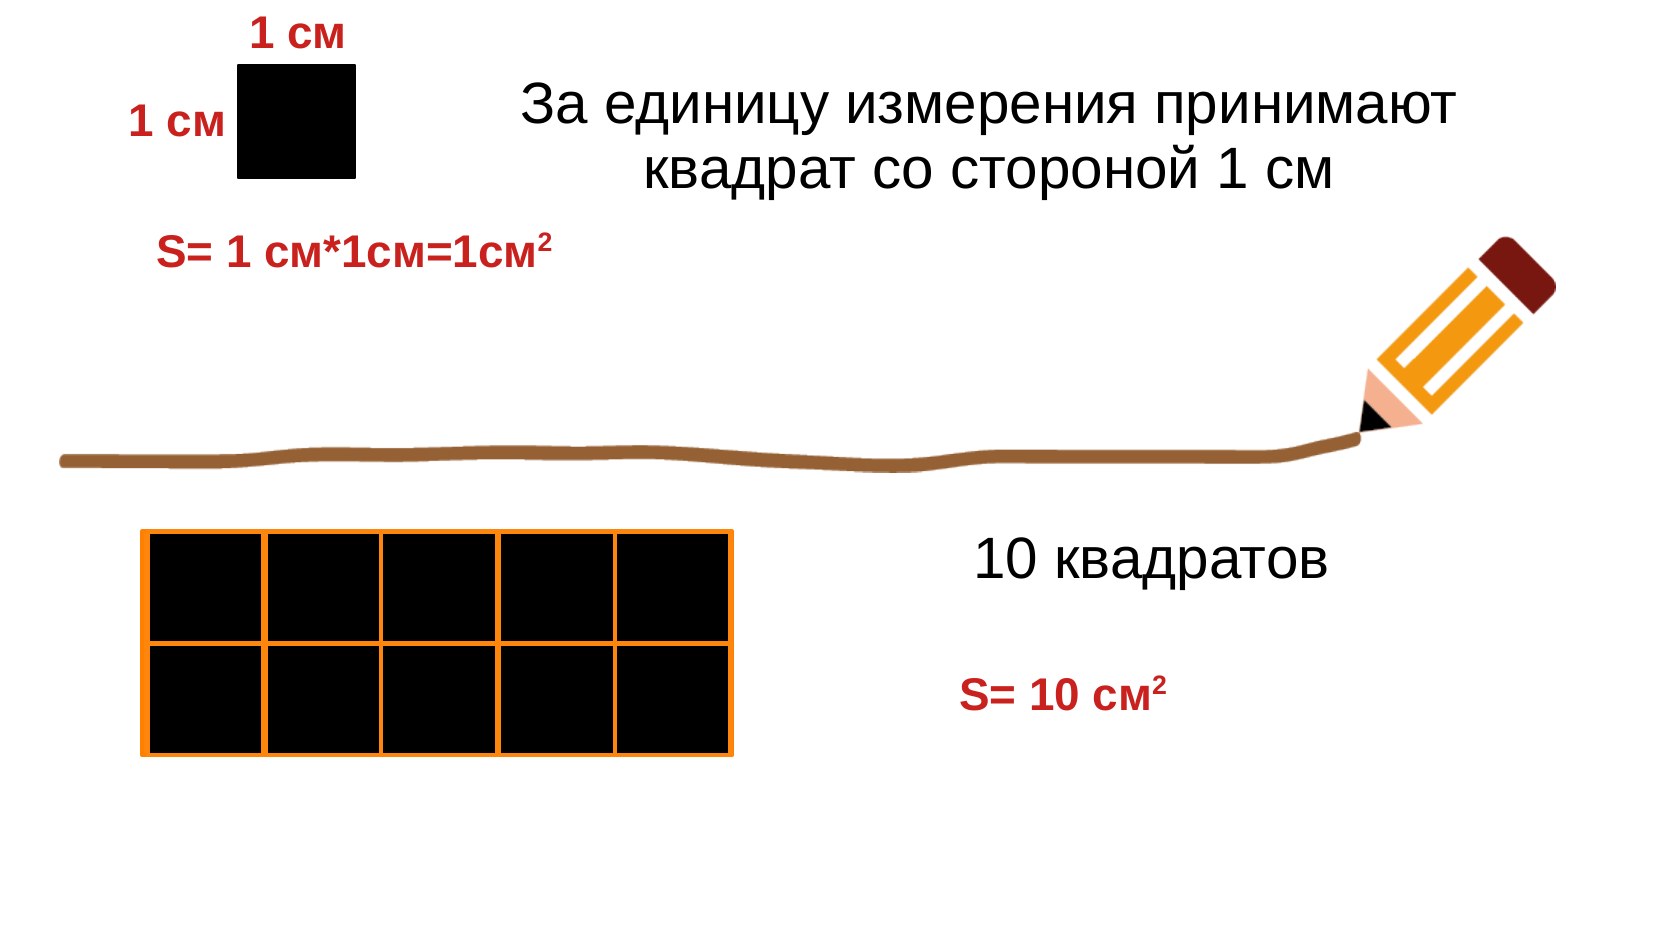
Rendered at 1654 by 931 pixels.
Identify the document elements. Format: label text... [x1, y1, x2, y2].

title S= 10 см2 [856, 620, 1270, 769]
title 10 квадратов [797, 501, 1506, 680]
picture [59, 236, 1556, 473]
text_box [141, 531, 733, 755]
title За единицу измерения принимают квадрат со стороной 1 см [472, 35, 1506, 237]
title 1 см [238, 0, 357, 65]
title 1 см [118, 88, 237, 154]
title S= 1 см*1см=1см2 [147, 177, 562, 326]
text_box [238, 66, 355, 178]
